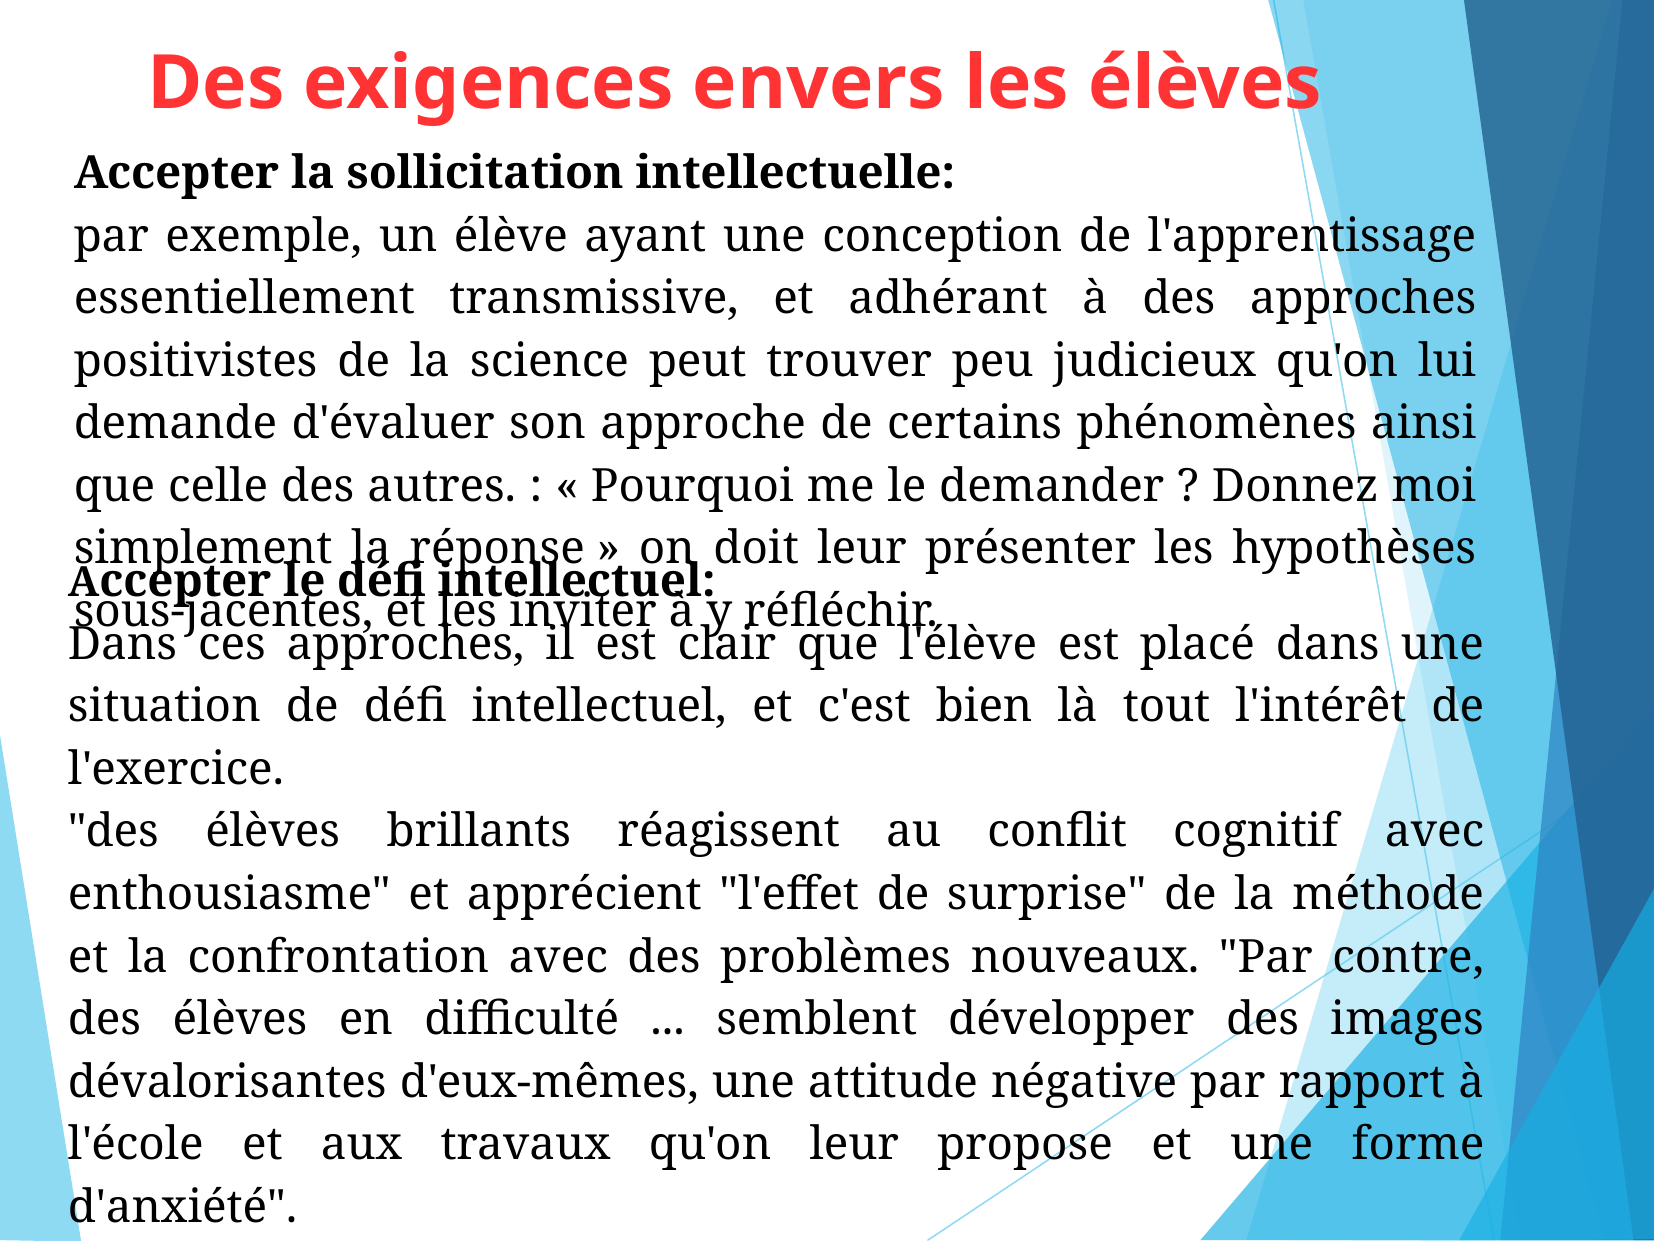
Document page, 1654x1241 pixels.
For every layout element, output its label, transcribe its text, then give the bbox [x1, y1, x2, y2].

text_box Des exigences envers les élèves [76, 3, 1394, 138]
text_box Accepter le défi intellectuel: Dans ces approches, il est clair que l'élève est placé dans une situation de défi intellectuel, et c'est bien là tout l'intérêt de l'exercice. "des élèves brillants réagissent au conflit cognitif avec enthousiasme" et apprécient "l'effet de surprise" de la méthode et la confrontation avec des problèmes nouveaux. "Par contre, des élèves en difficulté ... semblent développer des images dévalorisantes d'eux-mêmes, une attitude négative par rapport à l'école et aux travaux qu'on leur propose et une forme d'anxiété". [53, 522, 1501, 1241]
text_box Accepter la sollicitation intellectuelle: par exemple, un élève ayant une conception de l'apprentissage essentiellement transmissive, et adhérant à des approches positivistes de la science peut trouver peu judicieux qu'on lui demande d'évaluer son approche de certains phénomènes ainsi que celle des autres. : « Pourquoi me le demander ? Donnez moi simplement la réponse » on doit leur présenter les hypothèses sous-jacentes, et les inviter à y réfléchir. [59, 114, 1548, 647]
